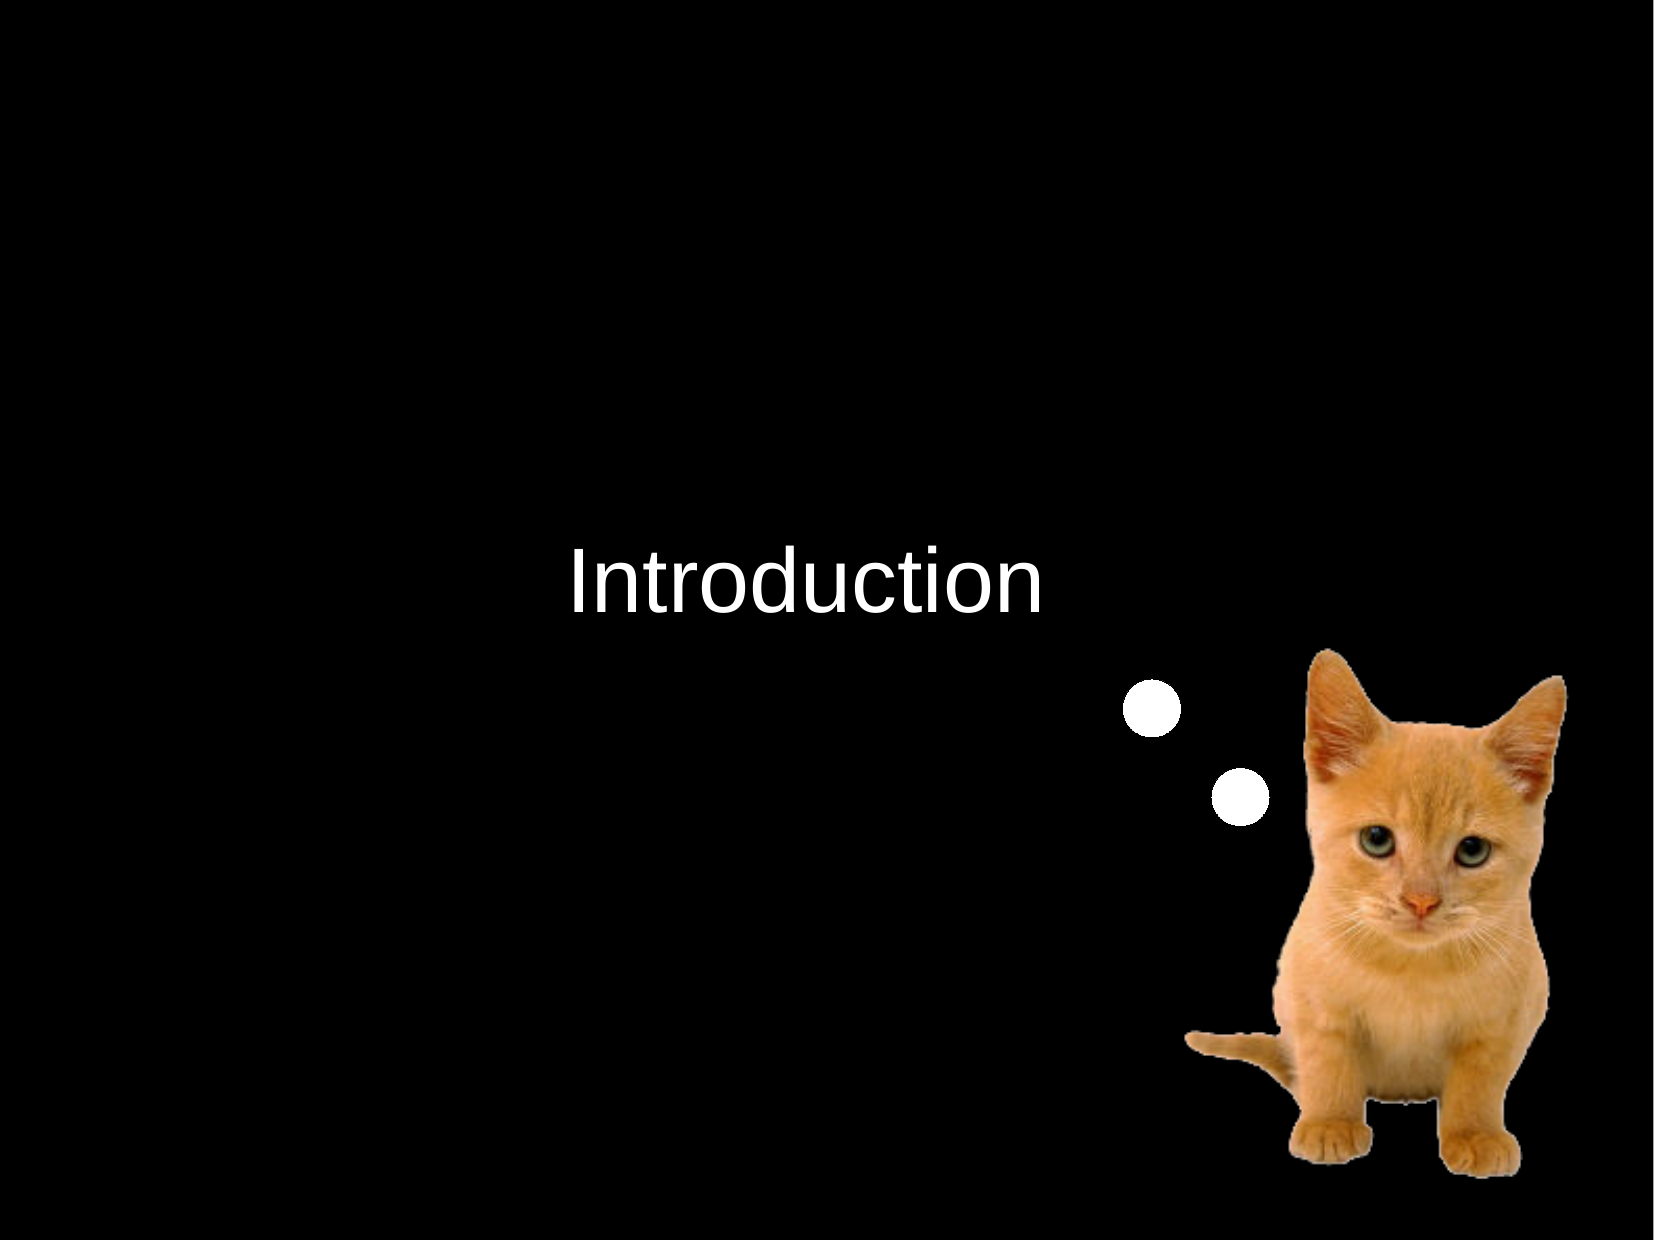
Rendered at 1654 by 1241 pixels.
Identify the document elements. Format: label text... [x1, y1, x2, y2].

picture [937, 600, 1654, 1225]
text_box [1210, 767, 1271, 827]
title Introduction [487, 487, 1126, 676]
text_box [1122, 678, 1182, 738]
